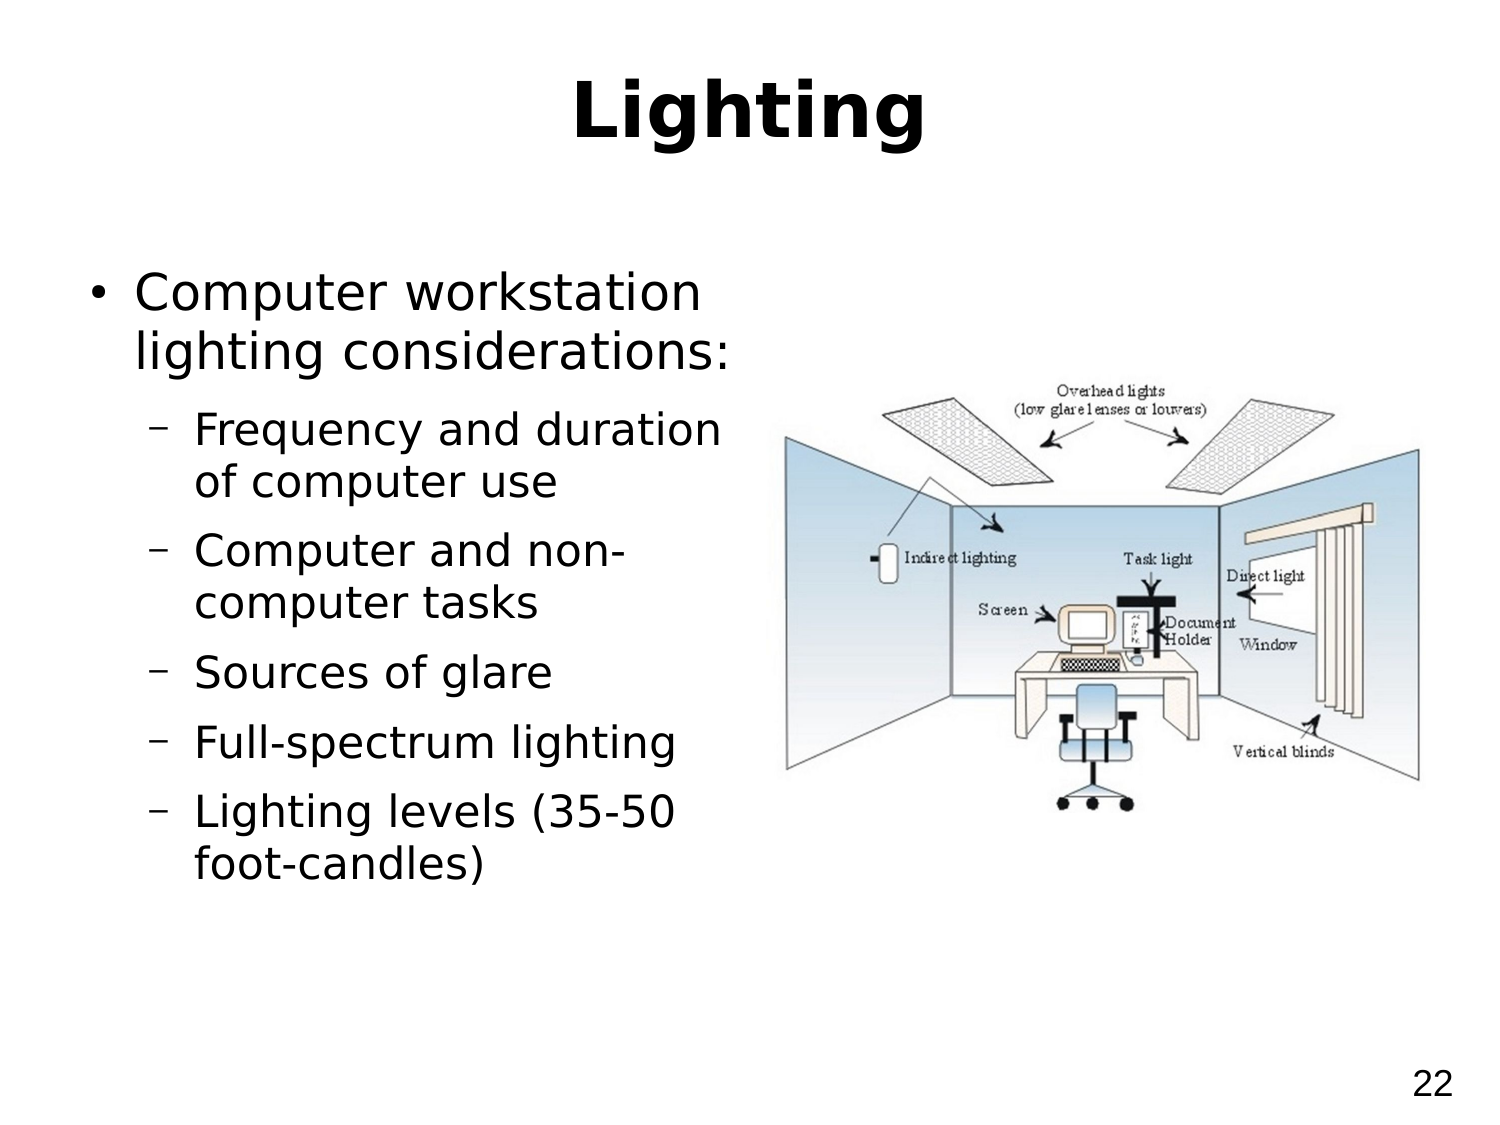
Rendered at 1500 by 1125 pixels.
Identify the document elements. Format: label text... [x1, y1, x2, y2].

list Computer workstation lighting considerations: Frequency and duration of computer use Computer and non-computer tasks Sources of glare Full-spectrum lighting Lighting levels (35-50 foot-candles) [75, 263, 734, 916]
title Lighting [75, 44, 1425, 177]
picture [766, 366, 1426, 813]
